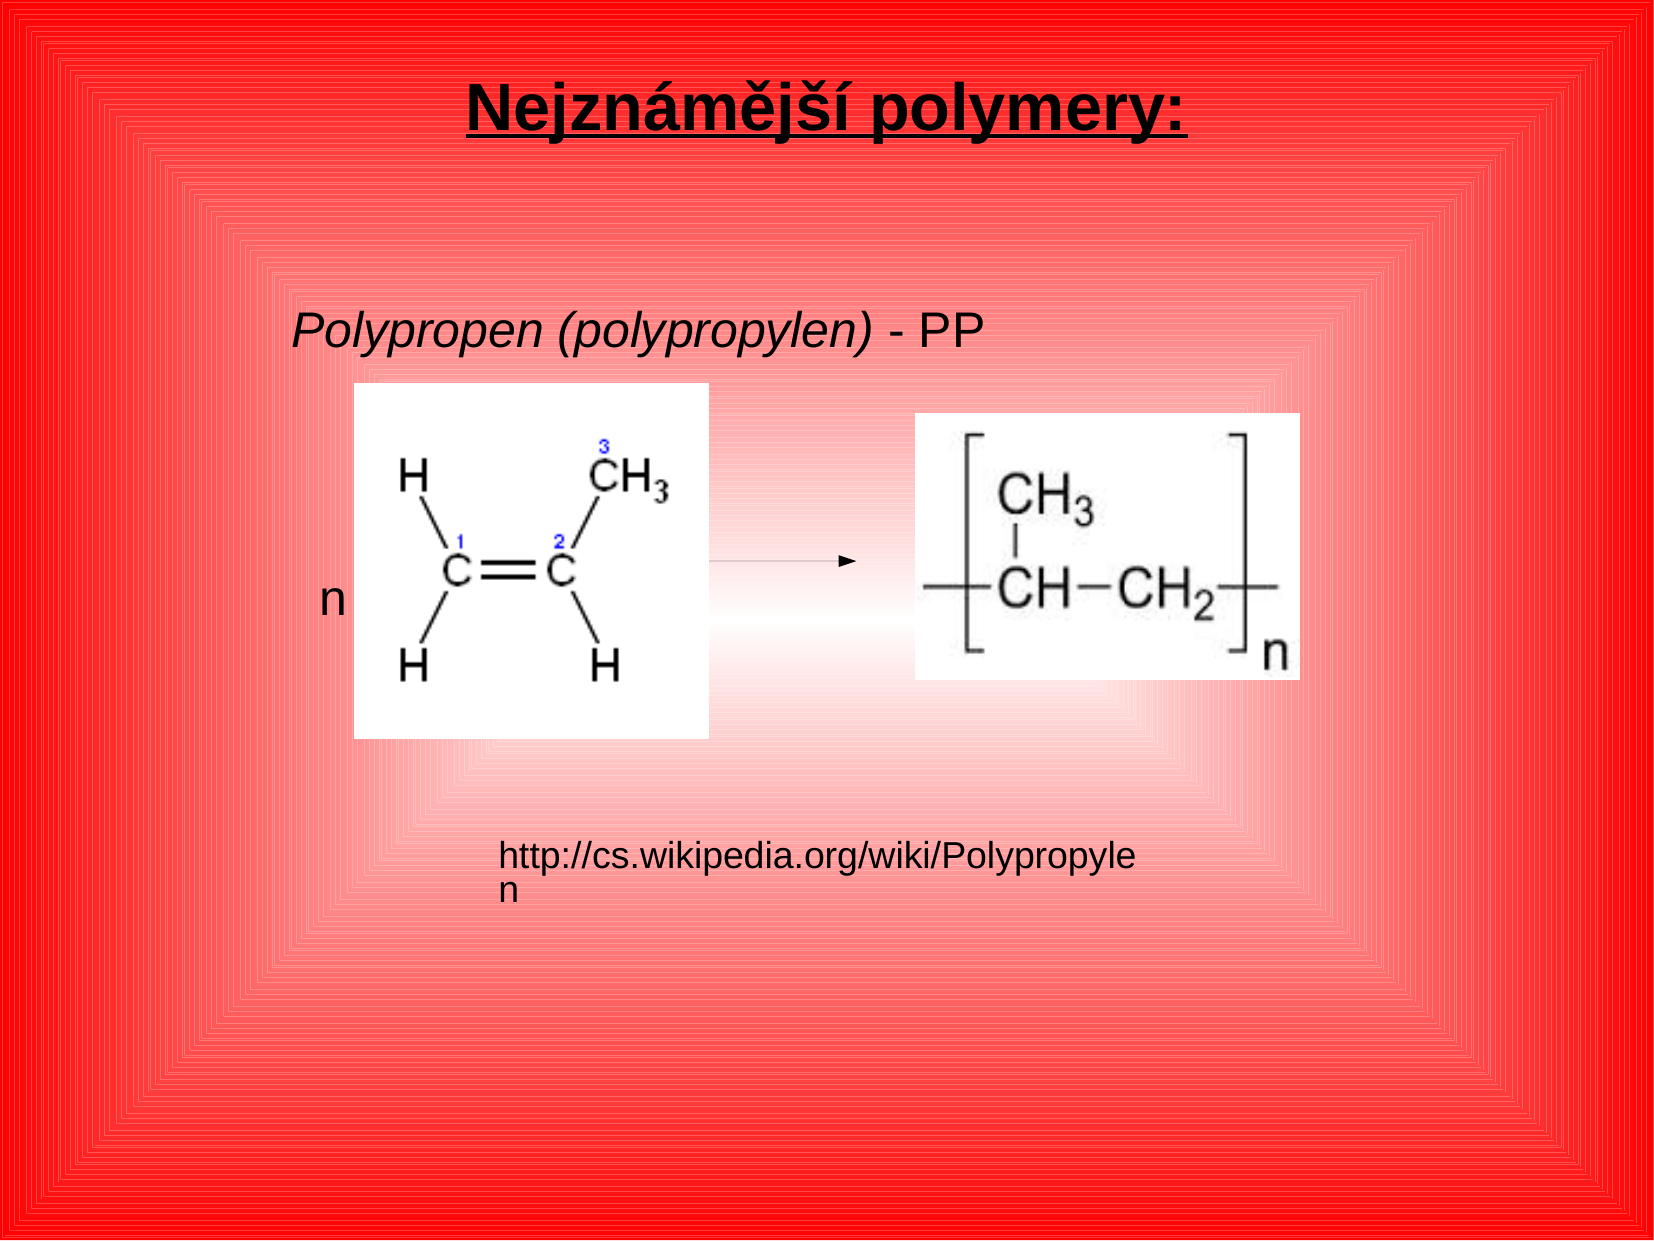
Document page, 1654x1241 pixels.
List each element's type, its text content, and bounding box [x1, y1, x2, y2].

title Nejznámější polymery: [82, 0, 1571, 208]
list Polypropen (polypropylen) - PP n [76, 118, 1565, 1035]
picture [915, 413, 1300, 680]
text_box http://cs.wikipedia.org/wiki/Polypropylen [483, 826, 1171, 926]
picture [354, 383, 709, 739]
